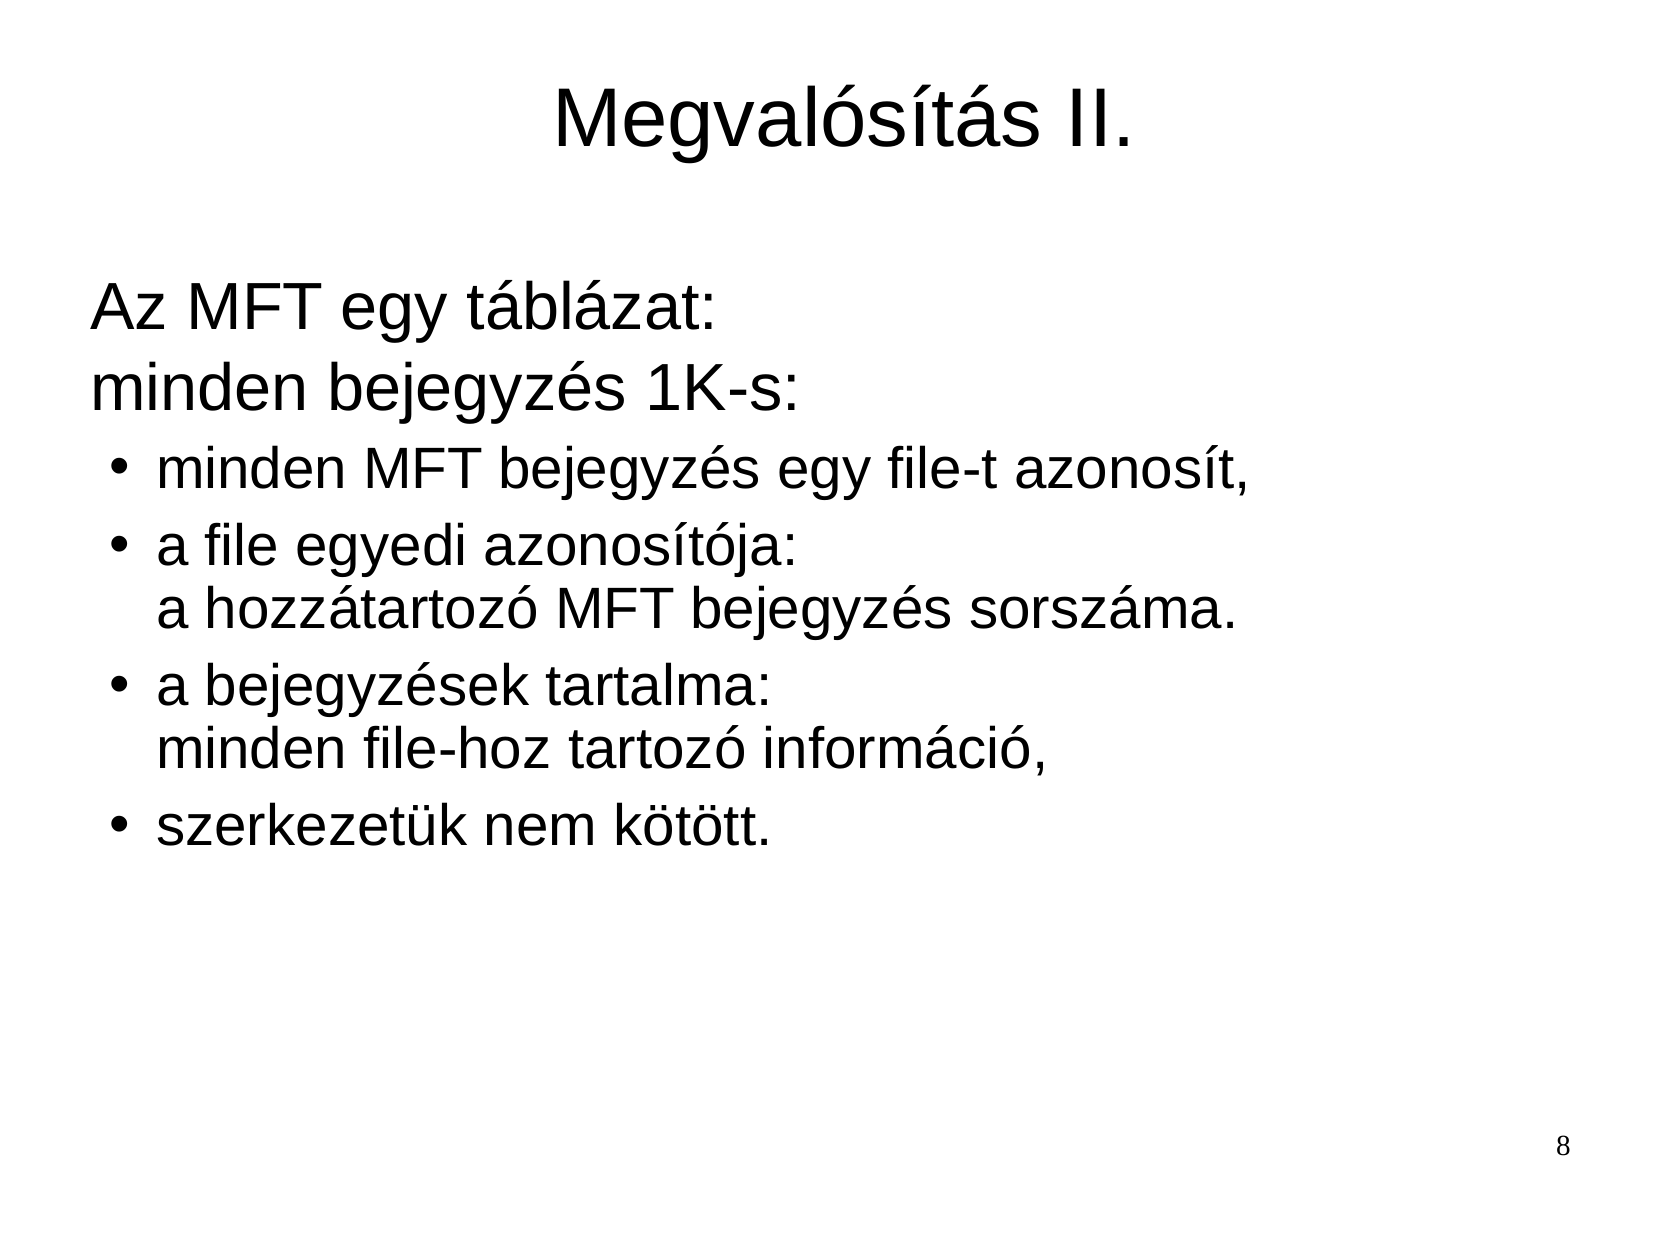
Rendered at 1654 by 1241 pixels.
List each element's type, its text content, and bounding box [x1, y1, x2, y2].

list Az MFT egy táblázat: minden bejegyzés 1K-s: minden MFT bejegyzés egy file-t azonosít, a file egyedi azonosítója: a hozzátartozó MFT bejegyzés sorszáma. a bejegyzések tartalma: minden file-hoz tartozó információ, szerkezetük nem kötött. [19, 255, 1622, 1206]
title Megvalósítás II. [123, 34, 1530, 193]
